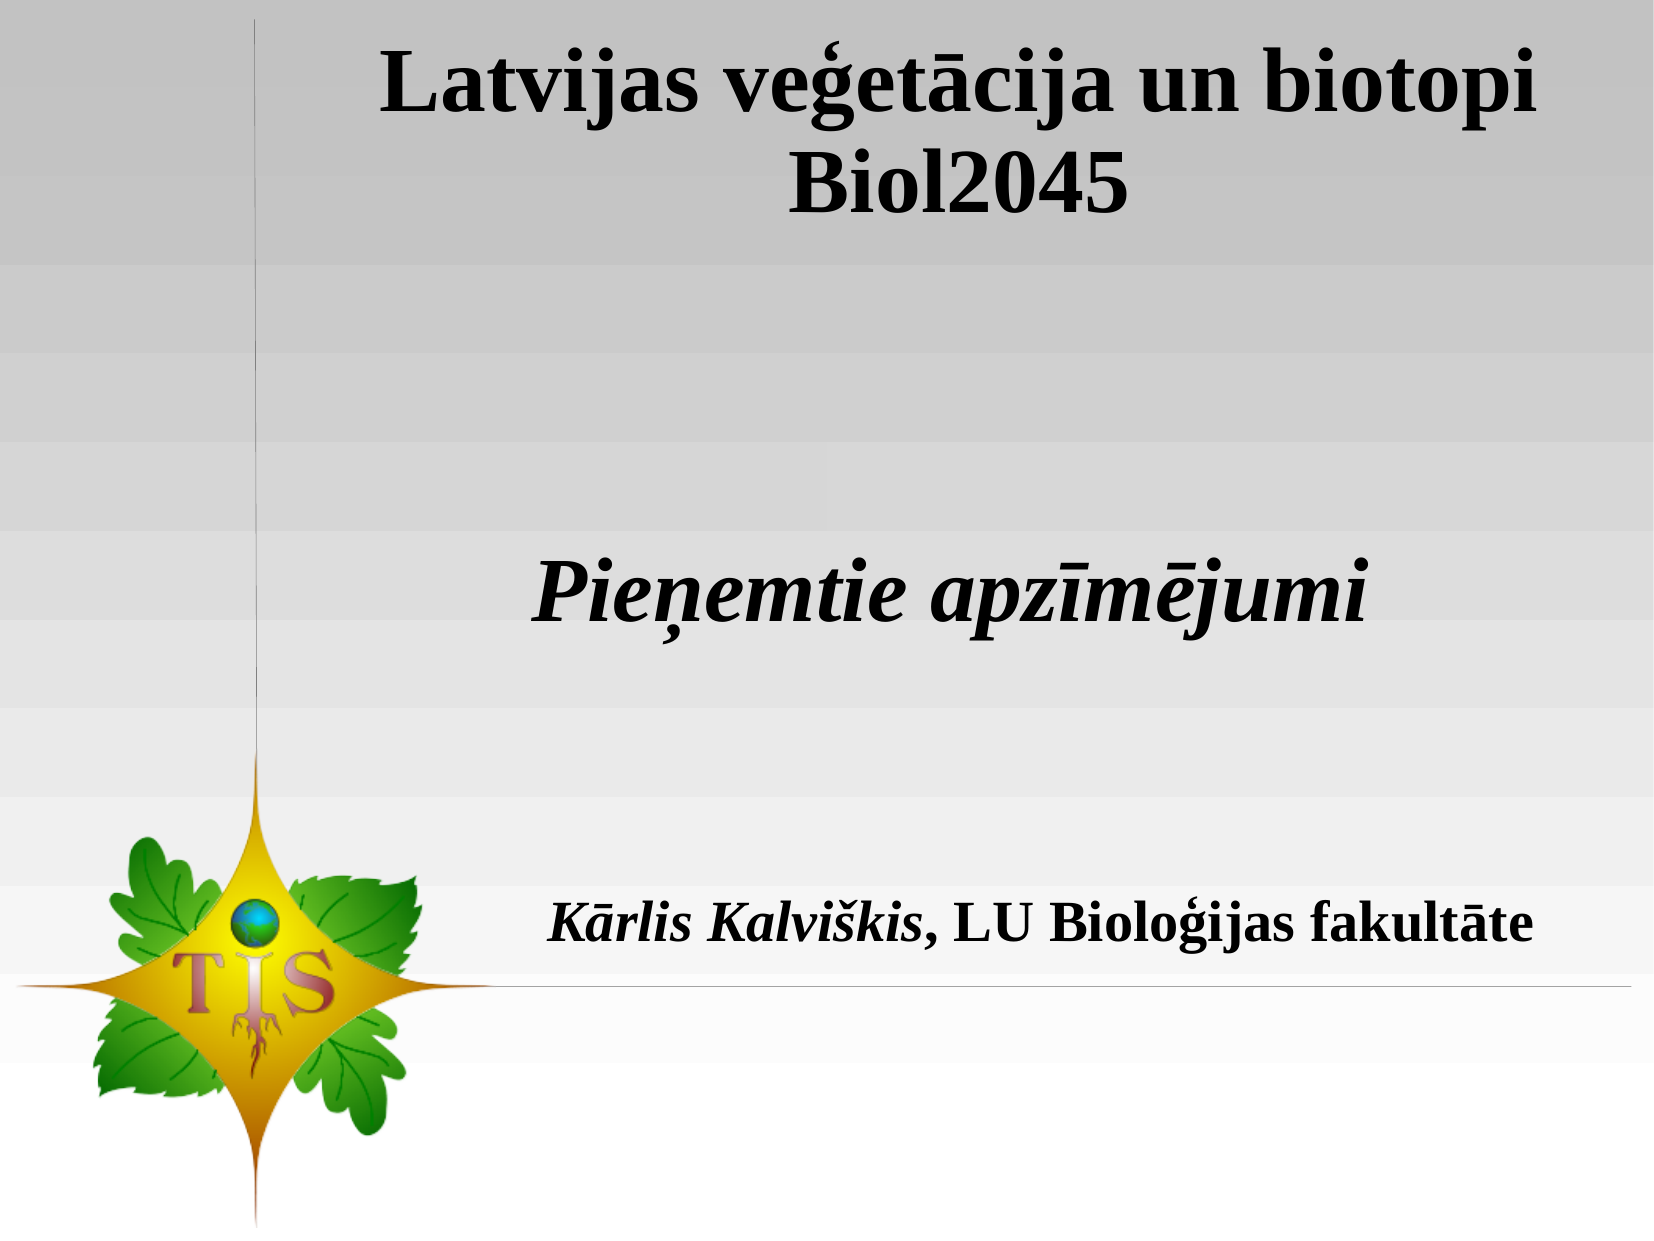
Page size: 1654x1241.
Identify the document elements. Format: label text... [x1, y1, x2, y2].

picture [0, 0, 1654, 1241]
title Pieņemtie apzīmējumi [295, 324, 1607, 857]
